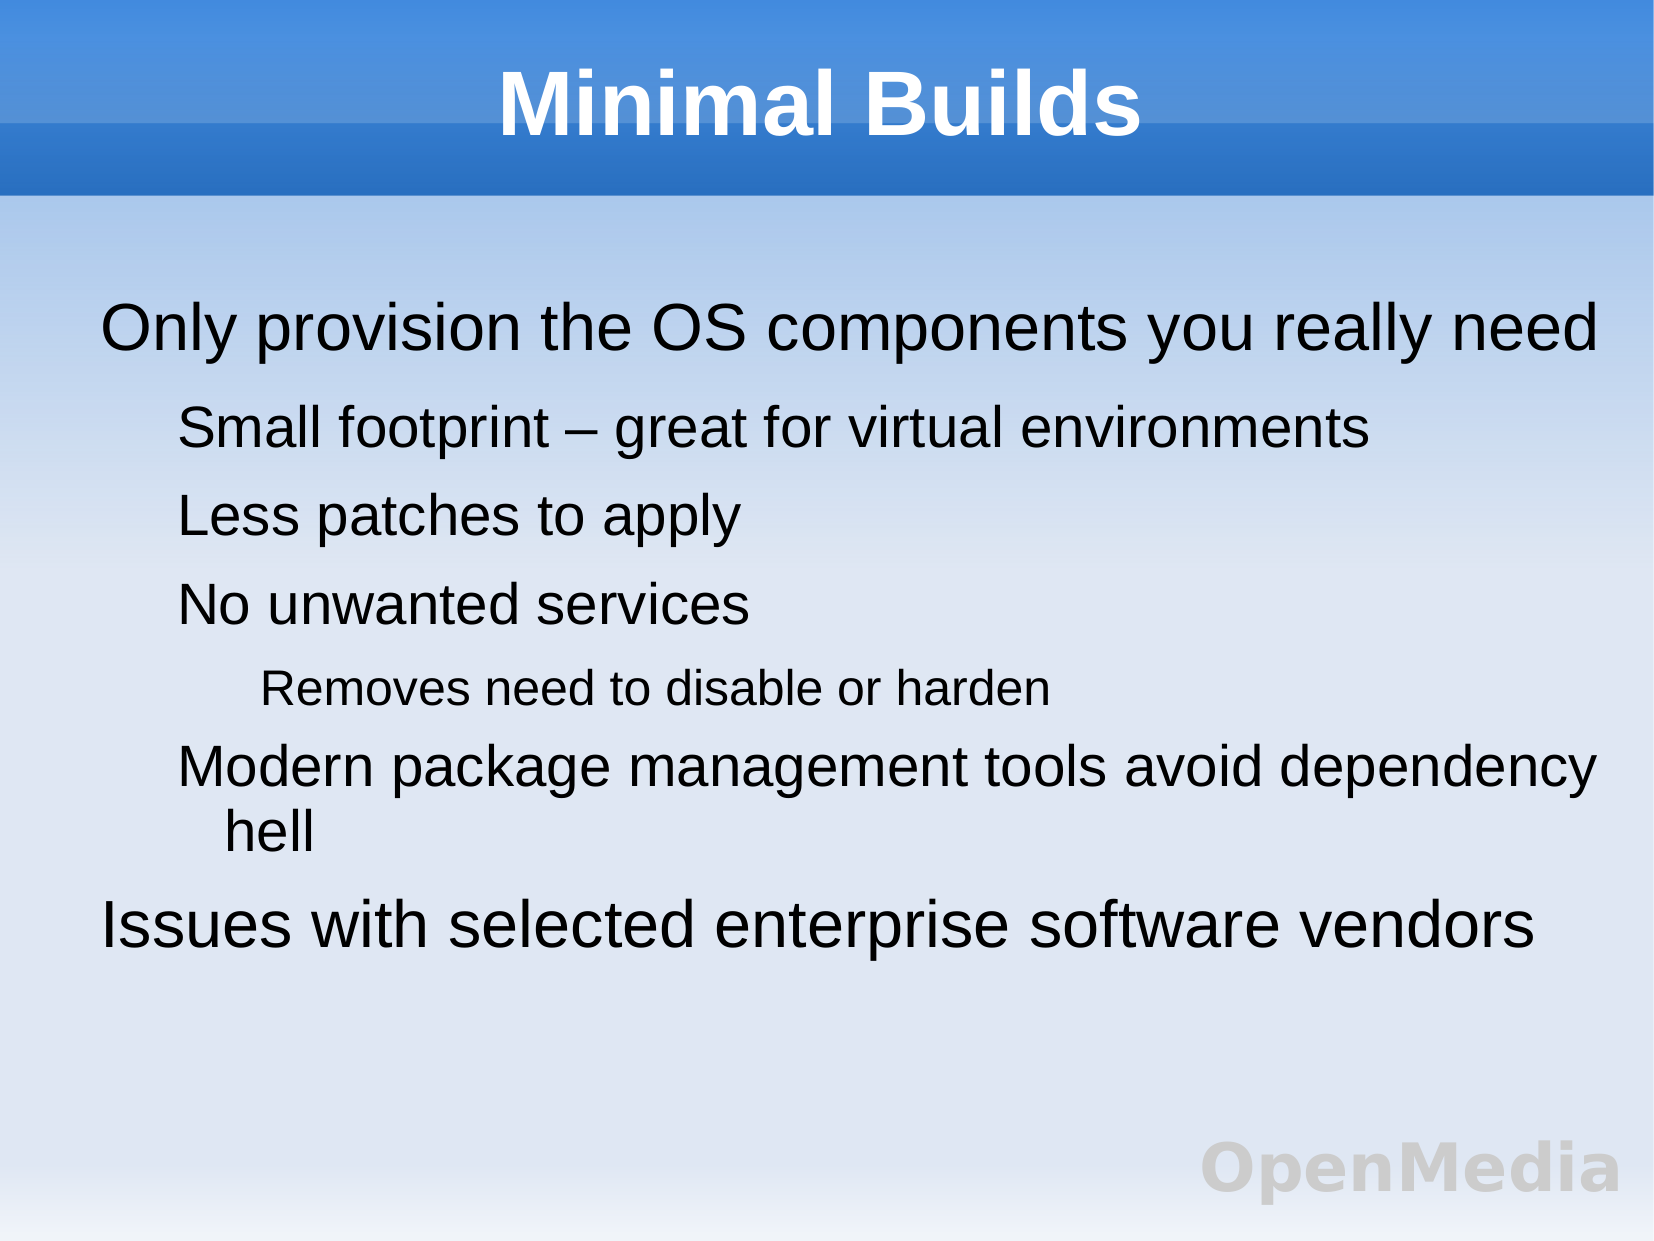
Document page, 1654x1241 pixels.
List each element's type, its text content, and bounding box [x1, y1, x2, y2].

picture [0, 0, 1654, 1241]
list Only provision the OS components you really need Small footprint – great for virtual environments Less patches to apply No unwanted services Removes need to disable or harden Modern package management tools avoid dependency hell Issues with selected enterprise software vendors [82, 290, 1625, 1094]
title Minimal Builds [76, 7, 1565, 200]
